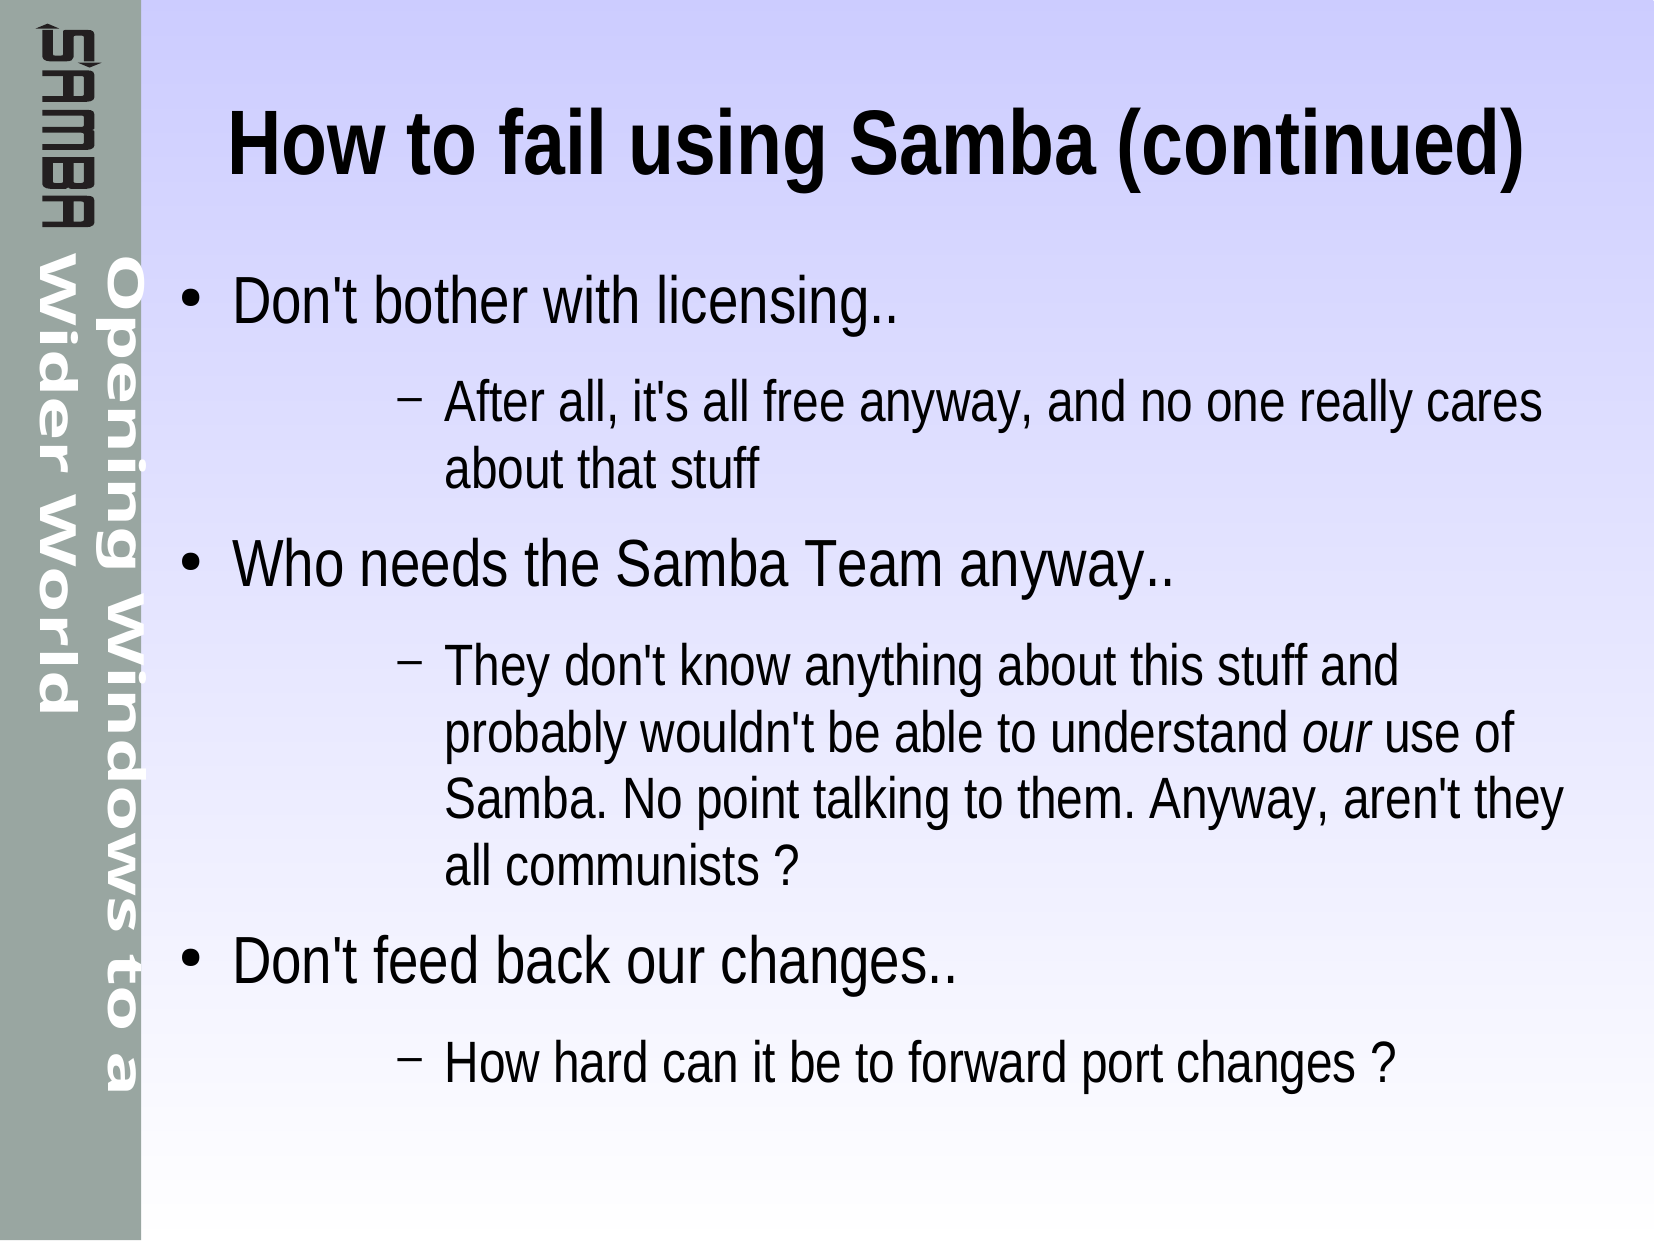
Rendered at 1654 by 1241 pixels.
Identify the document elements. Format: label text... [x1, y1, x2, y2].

title How to fail using Samba (continued) [171, 68, 1584, 214]
list Don't bother with licensing.. After all, it's all free anyway, and no one really cares about that stuff Who needs the Samba Team anyway.. They don't know anything about this stuff and probably wouldn't be able to understand our use of Samba. No point talking to them. Anyway, aren't they all communists ? Don't feed back our changes.. How hard can it be to forward port changes ? [161, 261, 1574, 1179]
